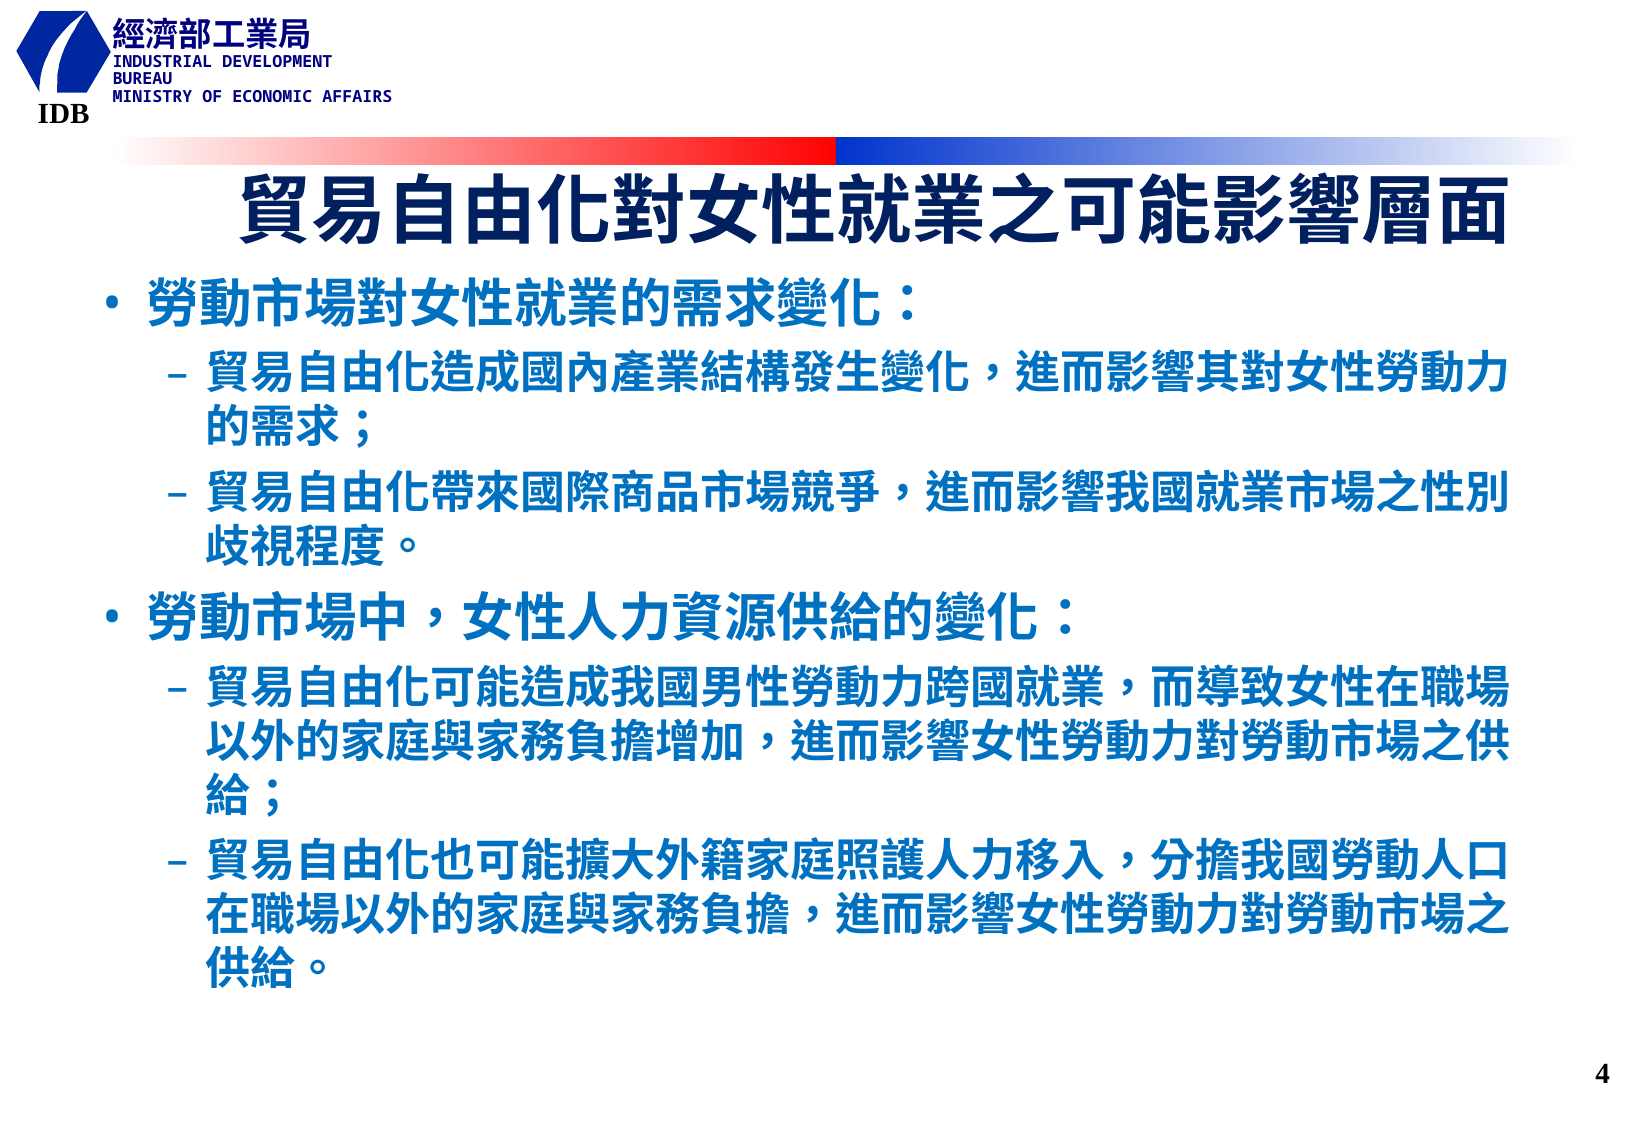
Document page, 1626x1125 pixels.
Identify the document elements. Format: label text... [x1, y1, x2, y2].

list 勞動市場對女性就業的需求變化： 貿易自由化造成國內產業結構發生變化，進而影響其對女性勞動力的需求； 貿易自由化帶來國際商品市場競爭，進而影響我國就業市場之性別歧視程度。 勞動市場中，女性人力資源供給的變化： 貿易自由化可能造成我國男性勞動力跨國就業，而導致女性在職場以外的家庭與家務負擔增加，進而影響女性勞動力對勞動市場之供給； 貿易自由化也可能擴大外籍家庭照護人力移入，分擔我國勞動人口在職場以外的家庭與家務負擔，進而影響女性勞動力對勞動市場之供給。 [81, 262, 1544, 1005]
text_box <編號> [1245, 1046, 1626, 1125]
title 貿易自由化對女性就業之可能影響層面 [162, 148, 1585, 267]
